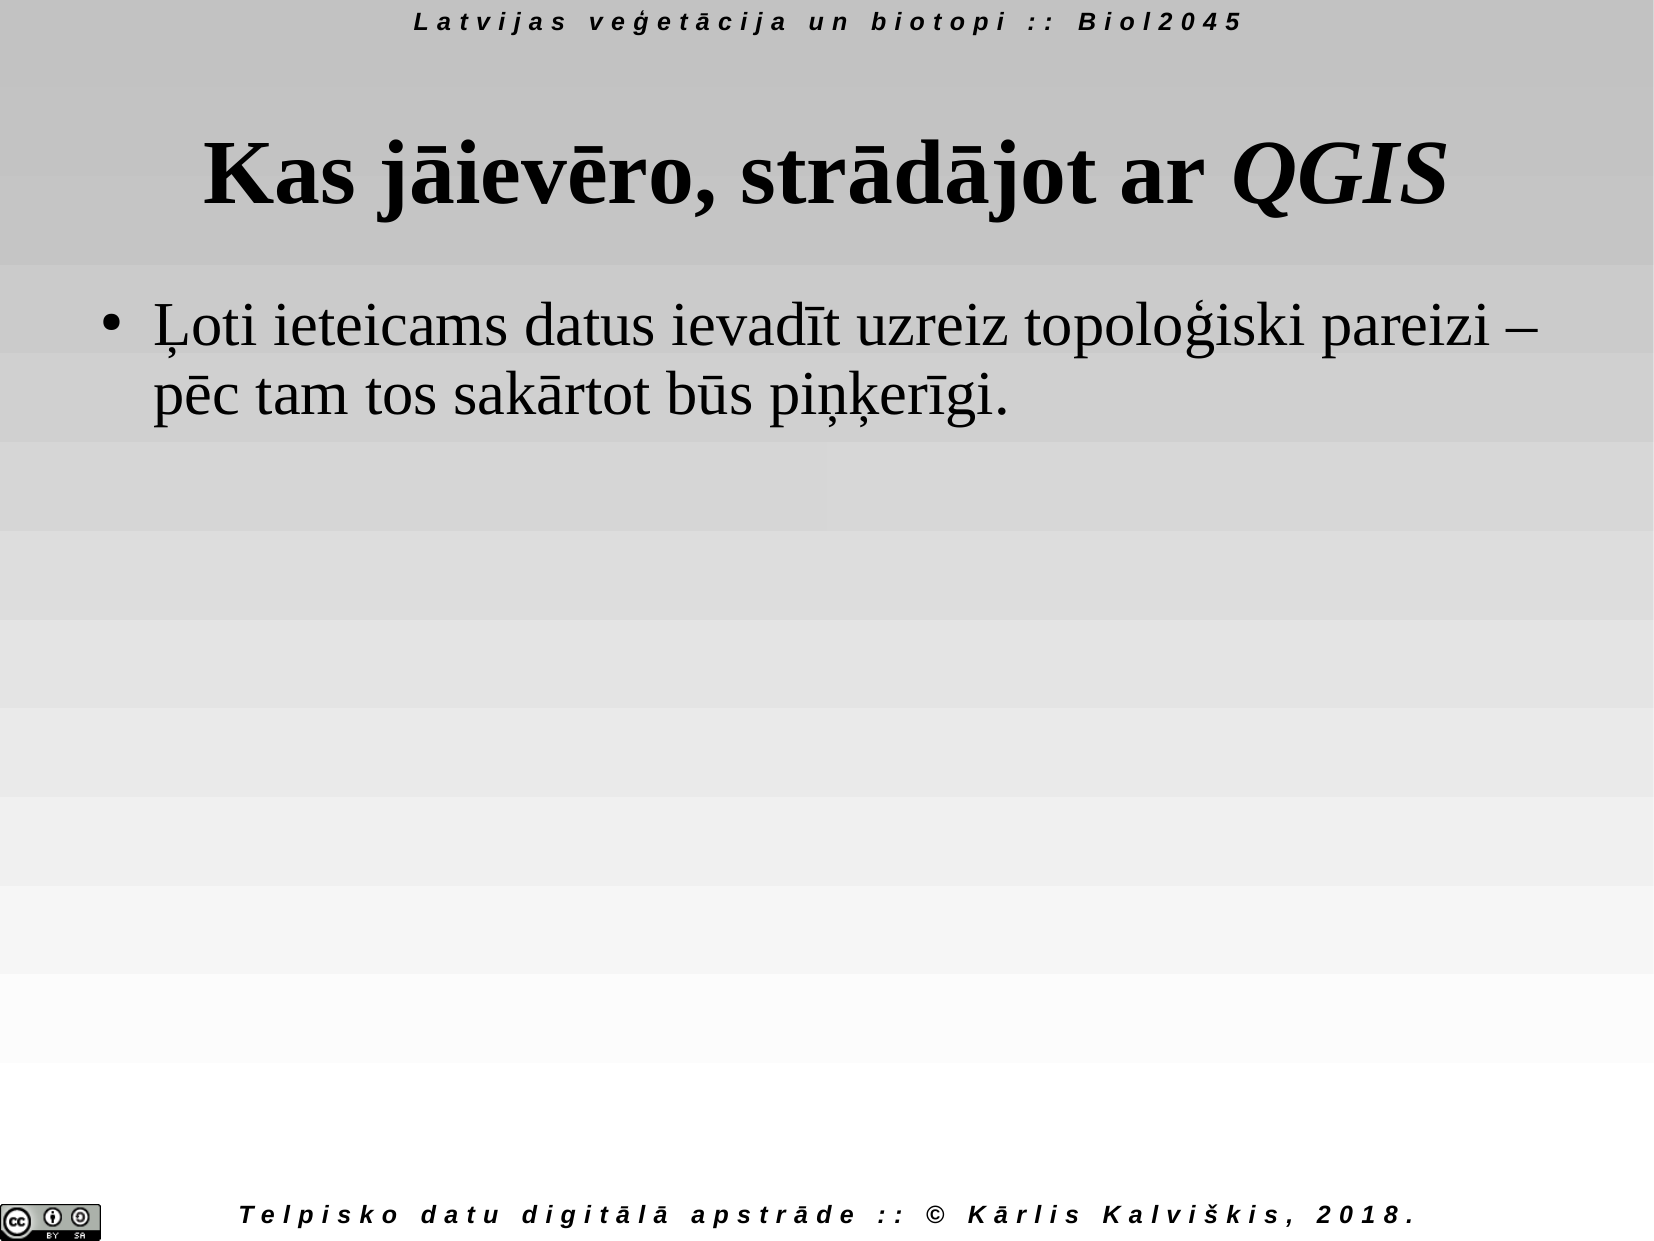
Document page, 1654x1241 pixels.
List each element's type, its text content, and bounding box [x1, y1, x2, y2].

list Ļoti ieteicams datus ievadīt uzreiz topoloģiski pareizi – pēc tam tos sakārtot būs piņķerīgi. [82, 289, 1571, 1113]
title Kas jāievēro, strādājot ar QGIS [29, 49, 1625, 296]
picture [0, 0, 1654, 1241]
